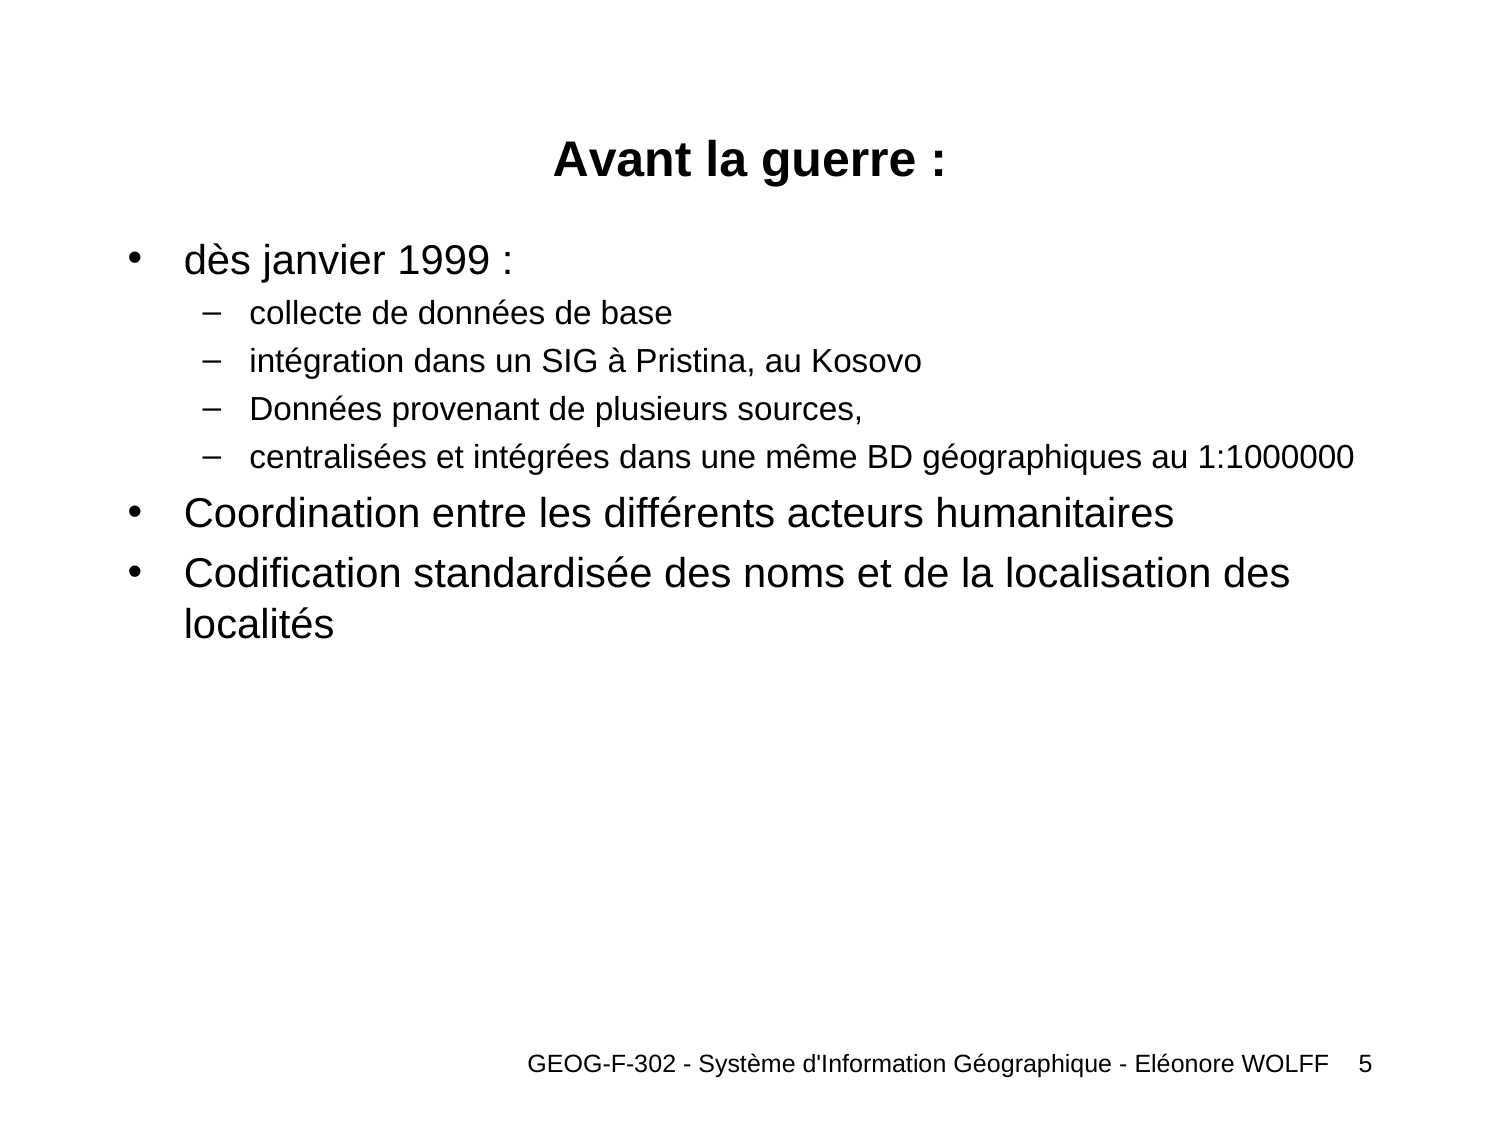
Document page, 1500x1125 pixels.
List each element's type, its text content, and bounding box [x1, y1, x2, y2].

list dès janvier 1999 : collecte de données de base intégration dans un SIG à Pristina, au Kosovo Données provenant de plusieurs sources, centralisées et intégrées dans une même BD géographiques au 1:1000000 Coordination entre les différents acteurs humanitaires Codification standardisée des noms et de la localisation des localités [112, 224, 1388, 1026]
text_box <number> [1074, 1026, 1388, 1101]
text_box GEOG-F-302 - Système d'Information Géographique - Eléonore WOLFF [512, 1026, 988, 1101]
title Avant la guerre : [112, 99, 1388, 213]
